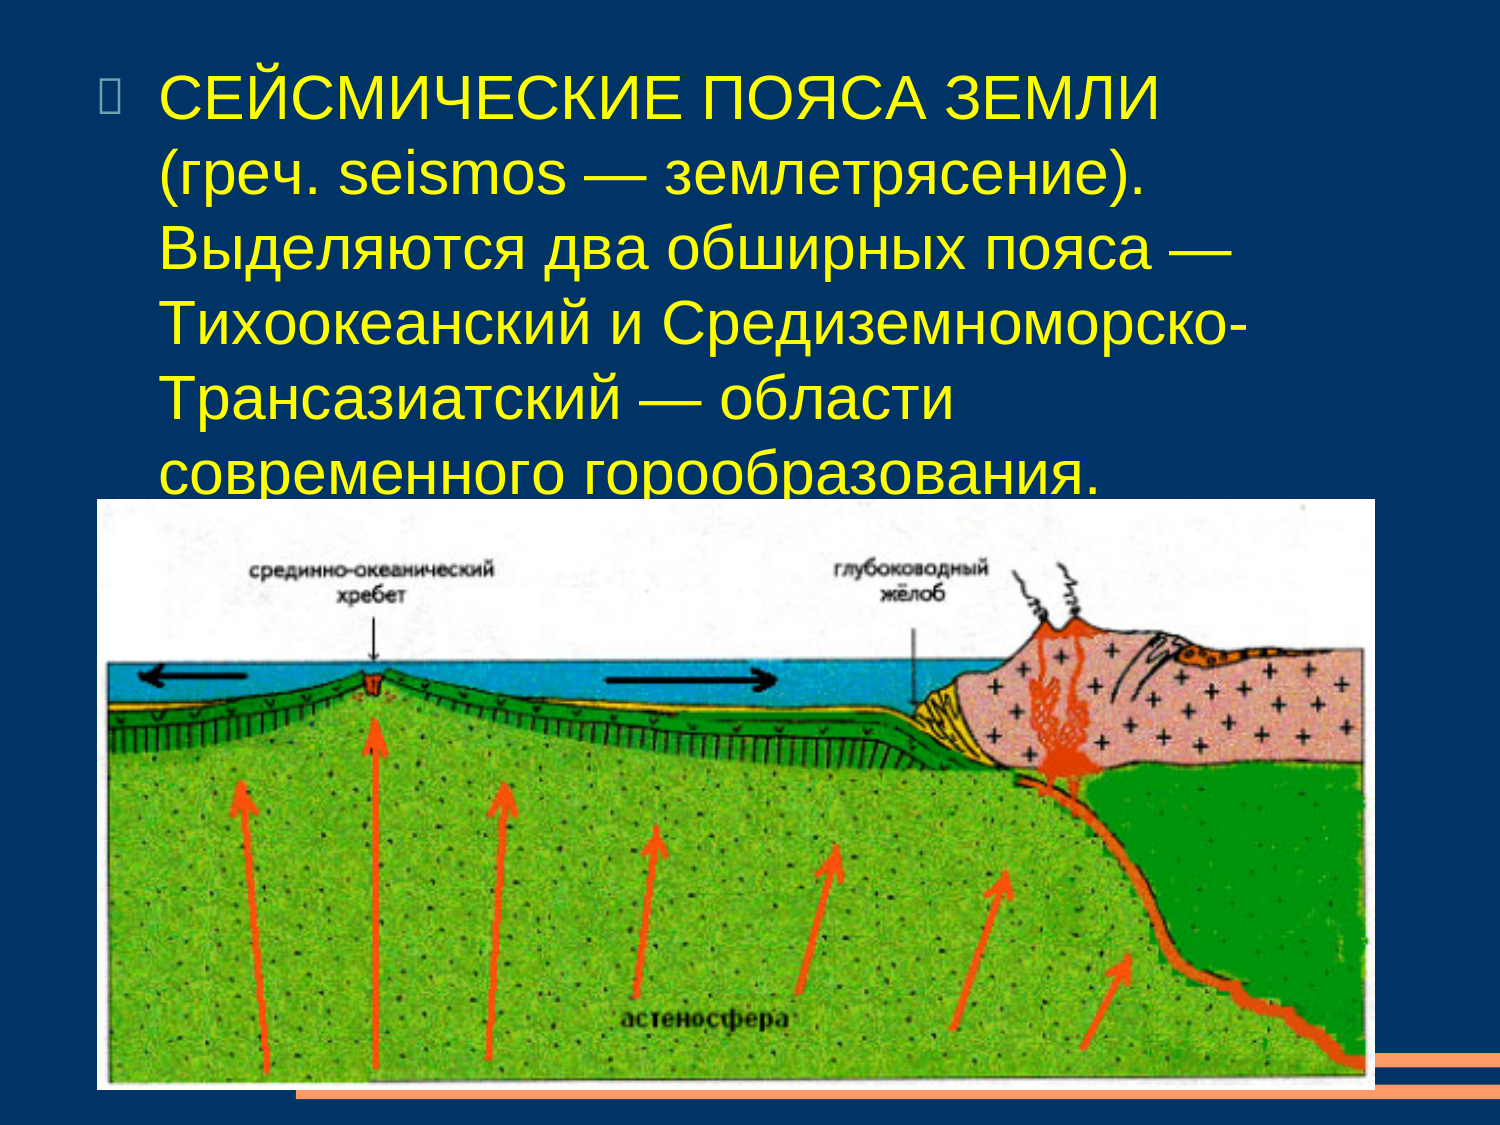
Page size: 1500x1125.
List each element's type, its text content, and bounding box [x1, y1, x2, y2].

list СЕЙСМИЧЕСКИЕ ПОЯСА ЗЕМЛИ (греч. seismos — землетрясение). Выделяются два обширных пояса — Тихоокеанский и Средиземноморско-Трансазиатский — области современного горообразования. [75, 50, 1300, 1005]
picture [97, 499, 1375, 1090]
